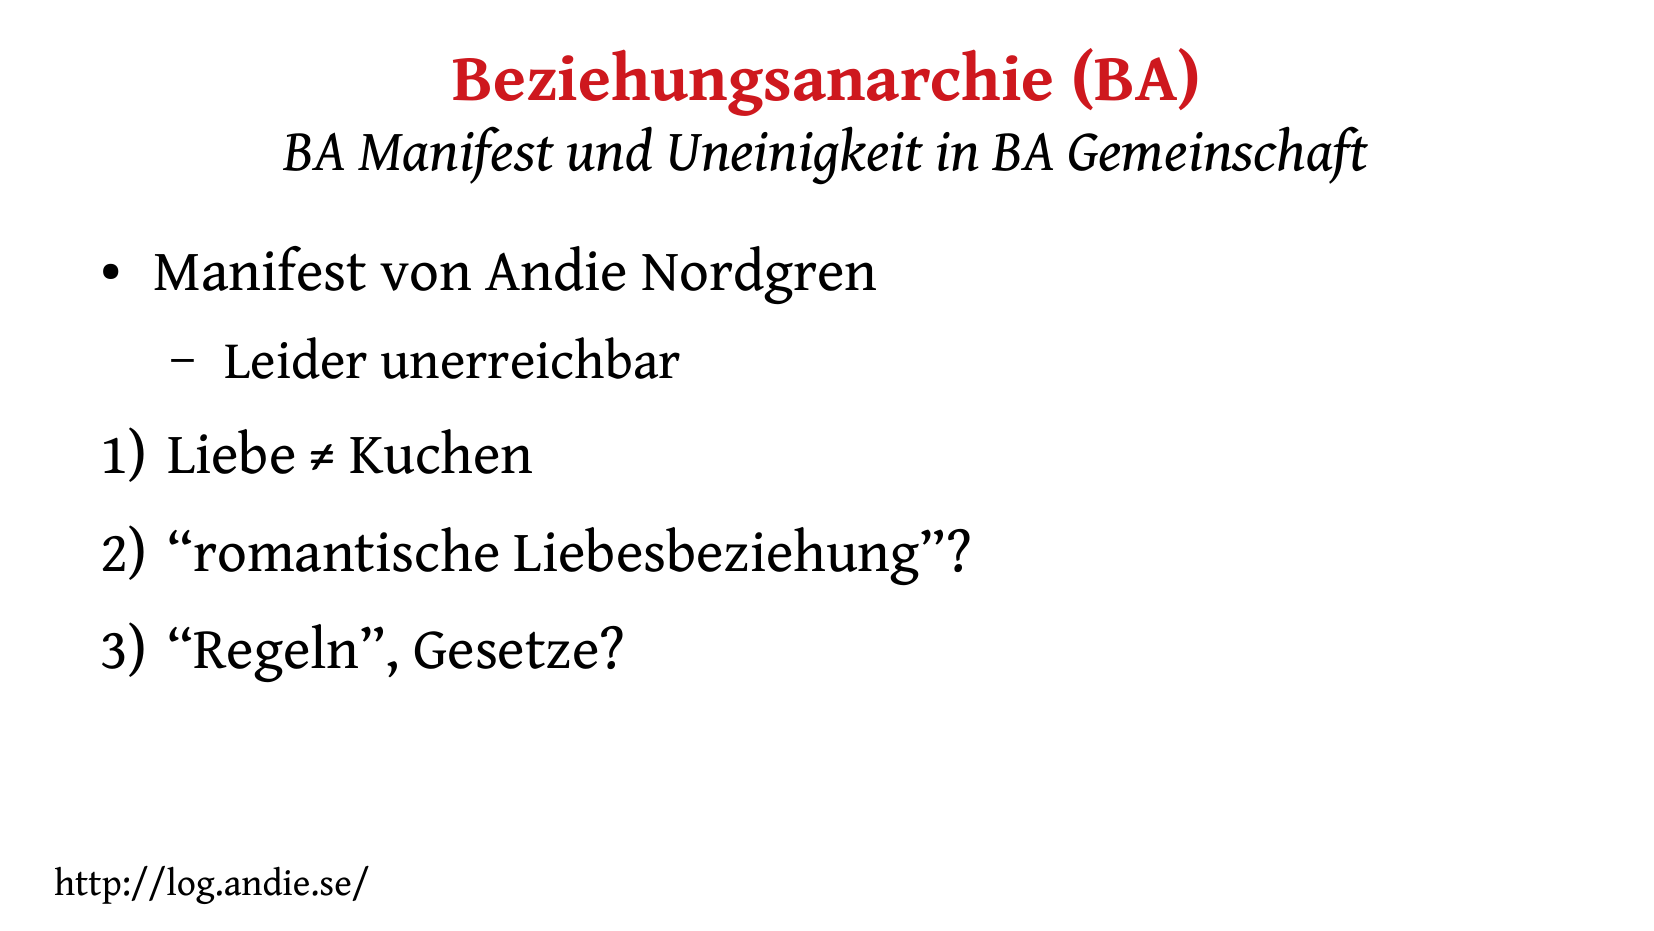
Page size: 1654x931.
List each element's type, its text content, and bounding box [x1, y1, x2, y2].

list Manifest von Andie Nordgren Leider unerreichbar Liebe ≠ Kuchen “romantische Liebesbeziehung”? “Regeln”, Gesetze? [82, 239, 1571, 779]
title Beziehungsanarchie (BA) BA Manifest und Uneinigkeit in BA Gemeinschaft [82, 37, 1571, 193]
text_box http://log.andie.se/ [39, 855, 466, 931]
